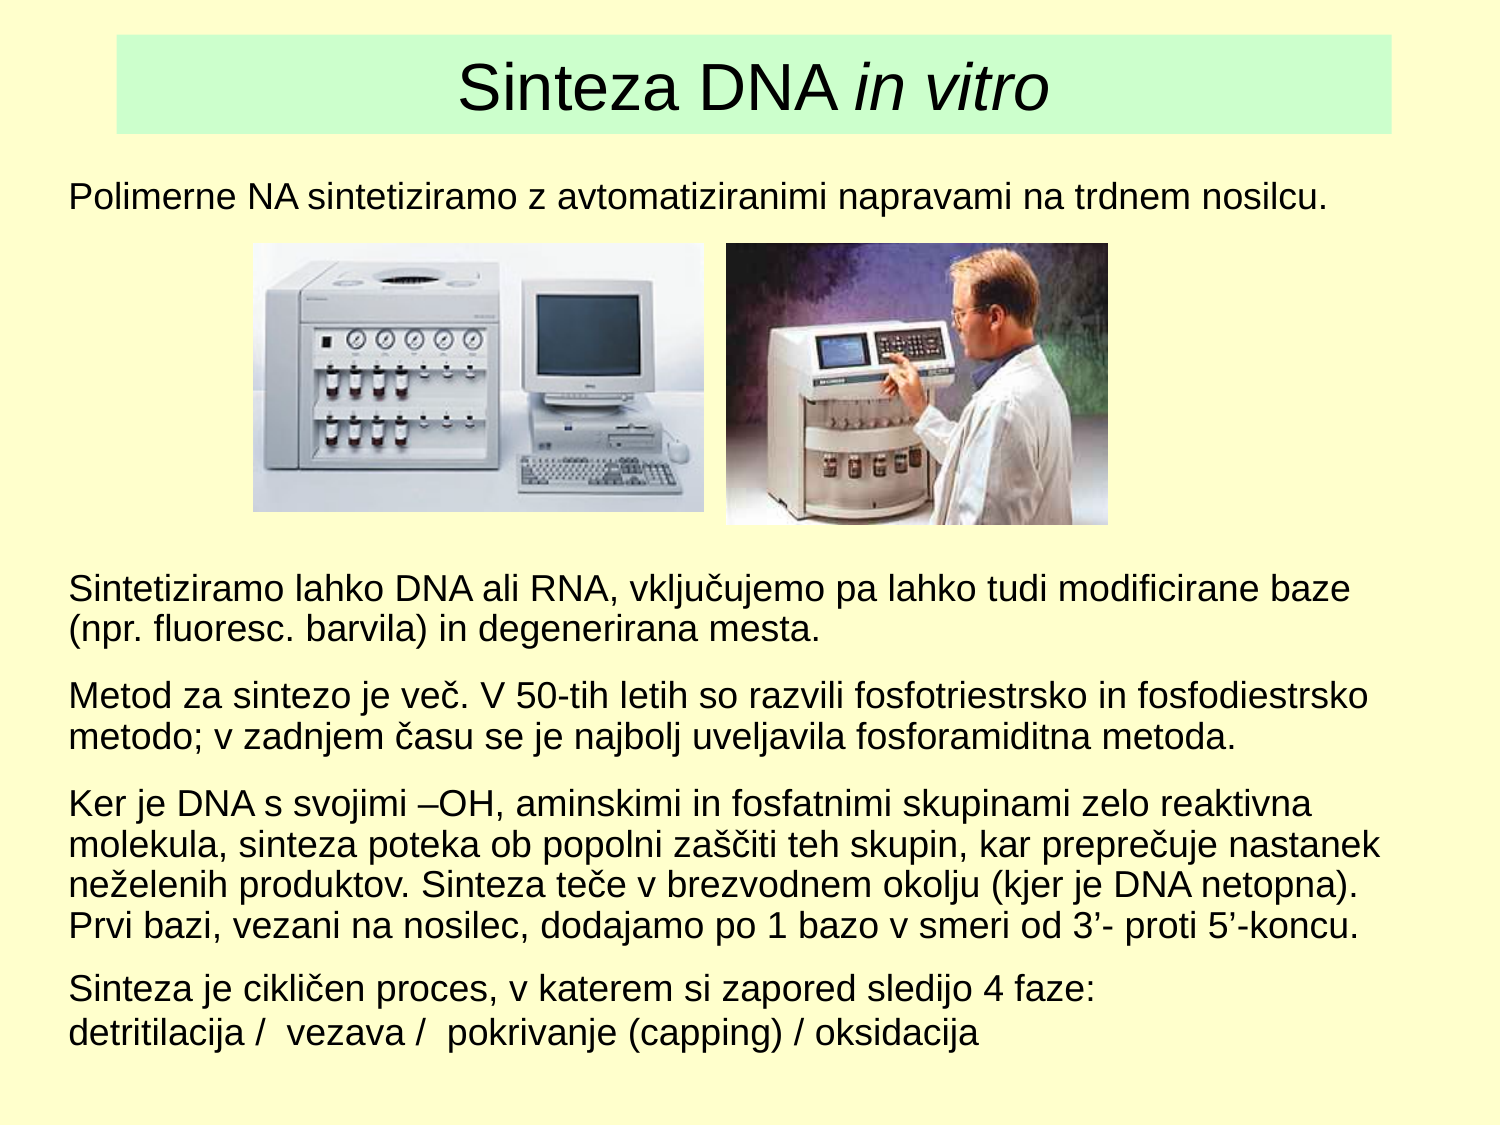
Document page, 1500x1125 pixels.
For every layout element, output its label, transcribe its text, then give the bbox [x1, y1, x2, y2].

list Polimerne NA sintetiziramo z avtomatiziranimi napravami na trdnem nosilcu. Sintetiziramo lahko DNA ali RNA, vključujemo pa lahko tudi modificirane baze (npr. fluoresc. barvila) in degenerirana mesta. Metod za sintezo je več. V 50-tih letih so razvili fosfotriestrsko in fosfodiestrsko metodo; v zadnjem času se je najbolj uveljavila fosforamiditna metoda. Ker je DNA s svojimi –OH, aminskimi in fosfatnimi skupinami zelo reaktivna molekula, sinteza poteka ob popolni zaščiti teh skupin, kar preprečuje nastanek neželenih produktov. Sinteza teče v brezvodnem okolju (kjer je DNA netopna). Prvi bazi, vezani na nosilec, dodajamo po 1 bazo v smeri od 3’- proti 5’-koncu. Sinteza je cikličen proces, v katerem si zapored sledijo 4 faze: detritilacija / vezava / pokrivanje (capping) / oksidacija [53, 173, 1471, 1091]
picture [253, 243, 706, 514]
title Sinteza DNA in vitro [116, 34, 1392, 134]
picture [726, 243, 1110, 527]
